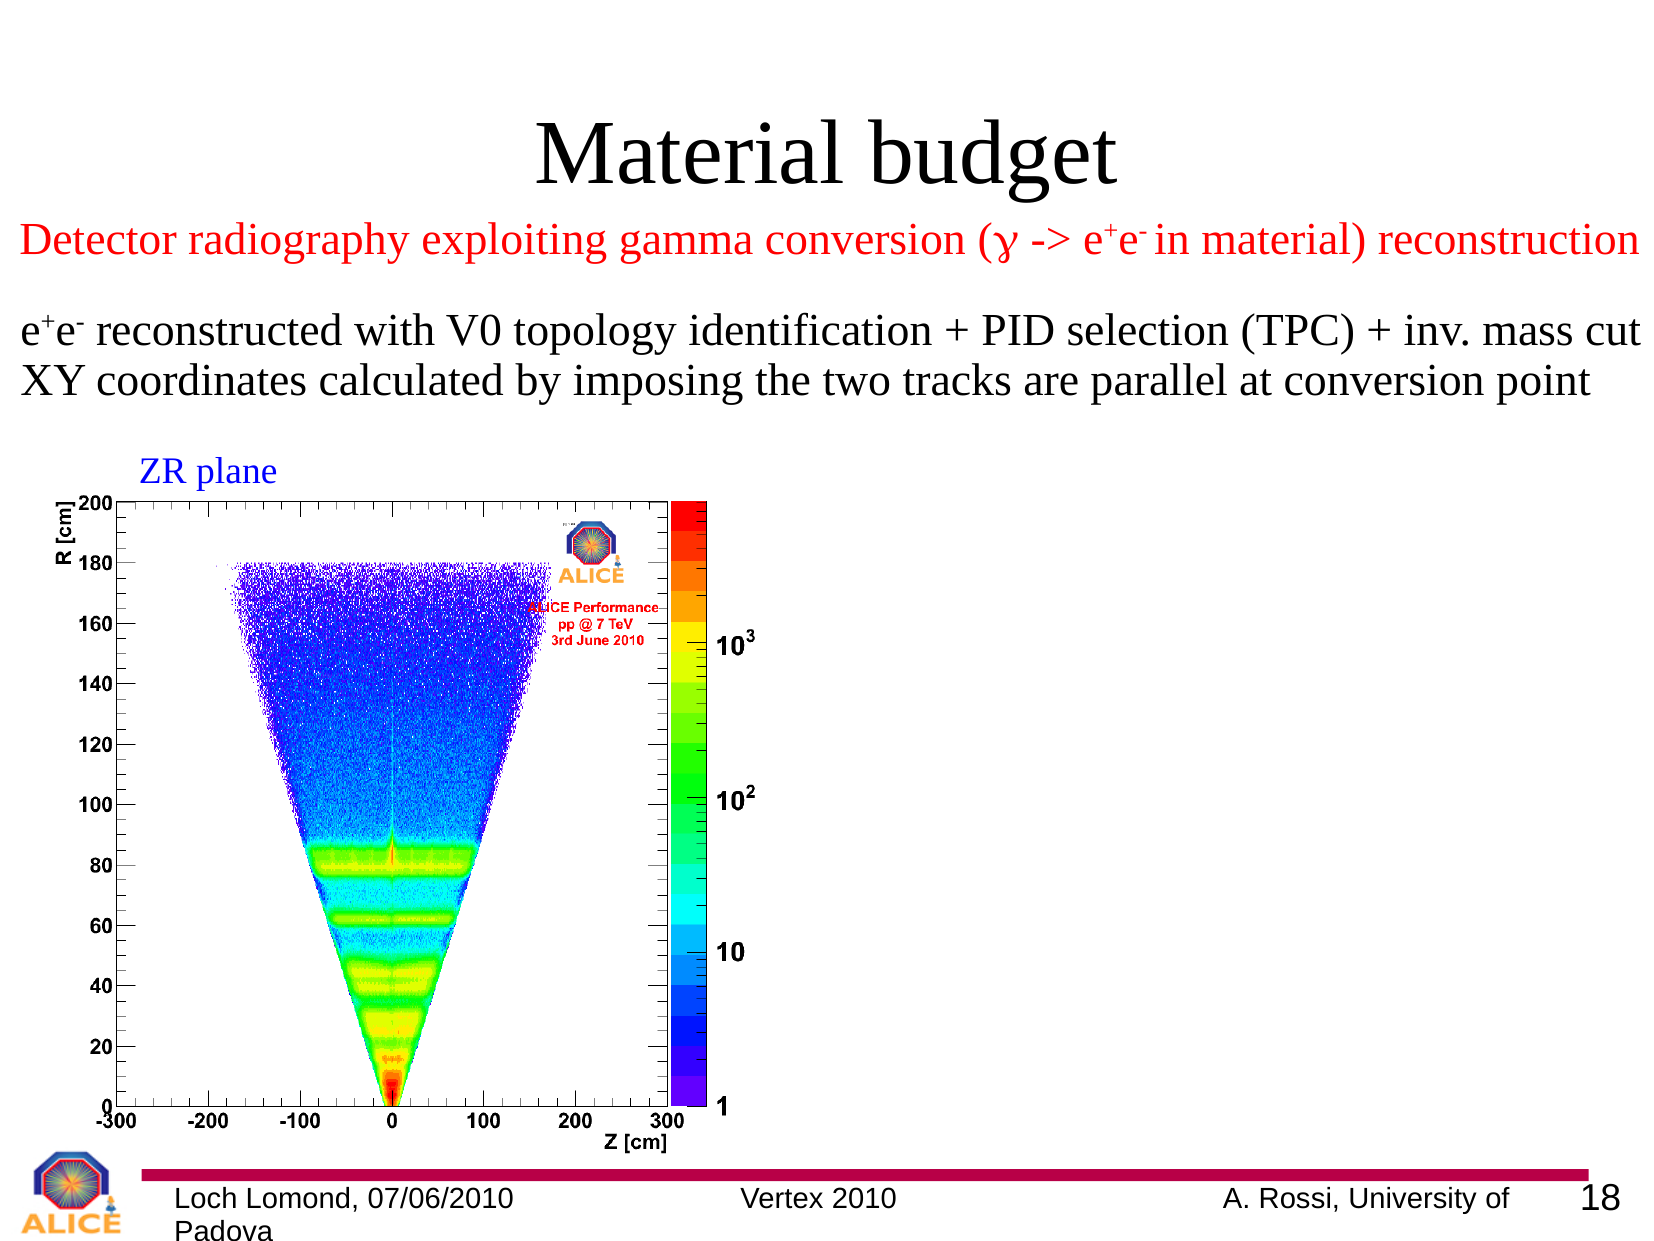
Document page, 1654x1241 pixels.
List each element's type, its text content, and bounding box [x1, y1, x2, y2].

text_box [141, 1169, 1564, 1182]
text_box 18 [1564, 1169, 1648, 1227]
text_box e+e- reconstructed with V0 topology identification + PID selection (TPC) + inv. mass cut XY coordinates calculated by imposing the two tracks are parallel at conversion point [0, 297, 1654, 579]
text_box ZR plane [124, 442, 479, 510]
title Material budget [82, 56, 1571, 206]
text_box Loch Lomond, 07/06/2010 Vertex 2010 A. Rossi, University of Padova [159, 1175, 1564, 1223]
picture [11, 579, 799, 1241]
text_box Detector radiography exploiting gamma conversion (g -> e+e- in material) reconstruction [0, 206, 1654, 286]
